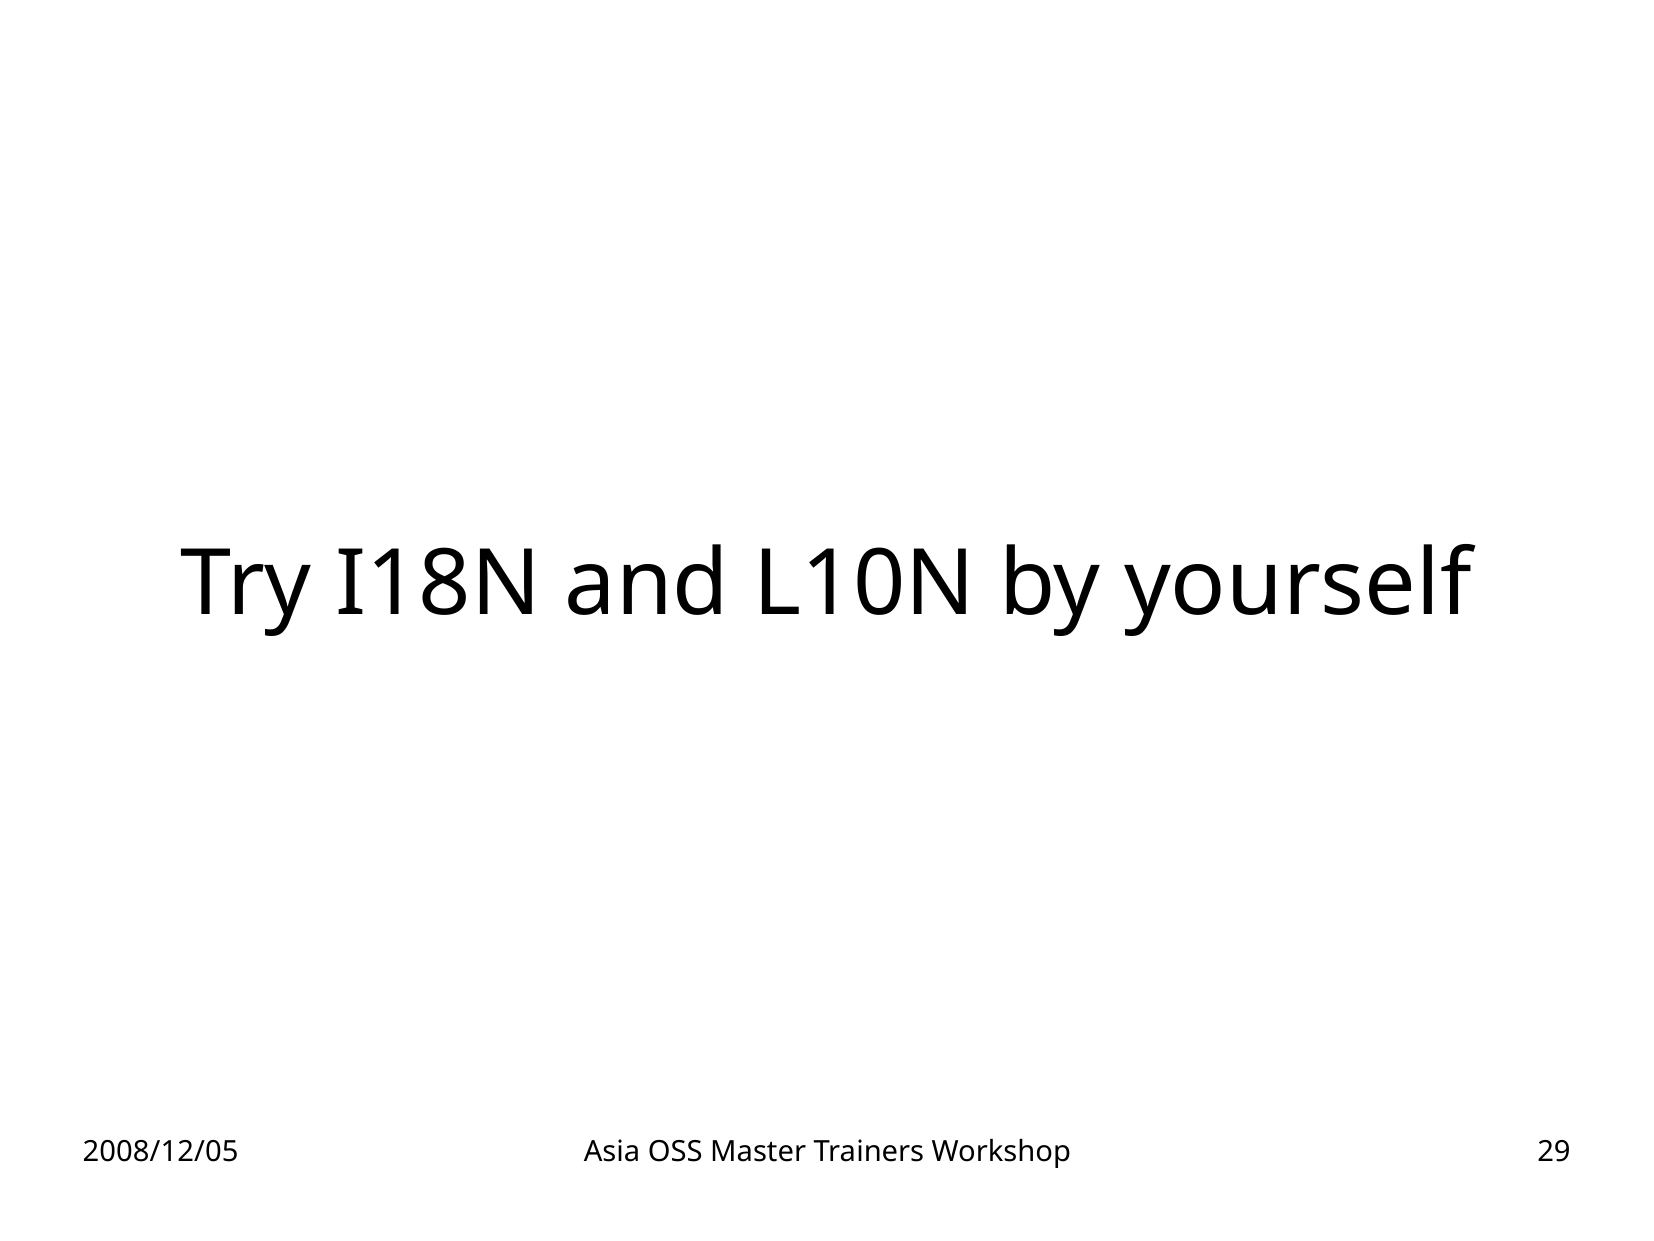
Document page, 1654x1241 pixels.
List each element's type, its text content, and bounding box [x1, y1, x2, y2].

title Try I18N and L10N by yourself [82, 49, 1571, 1109]
